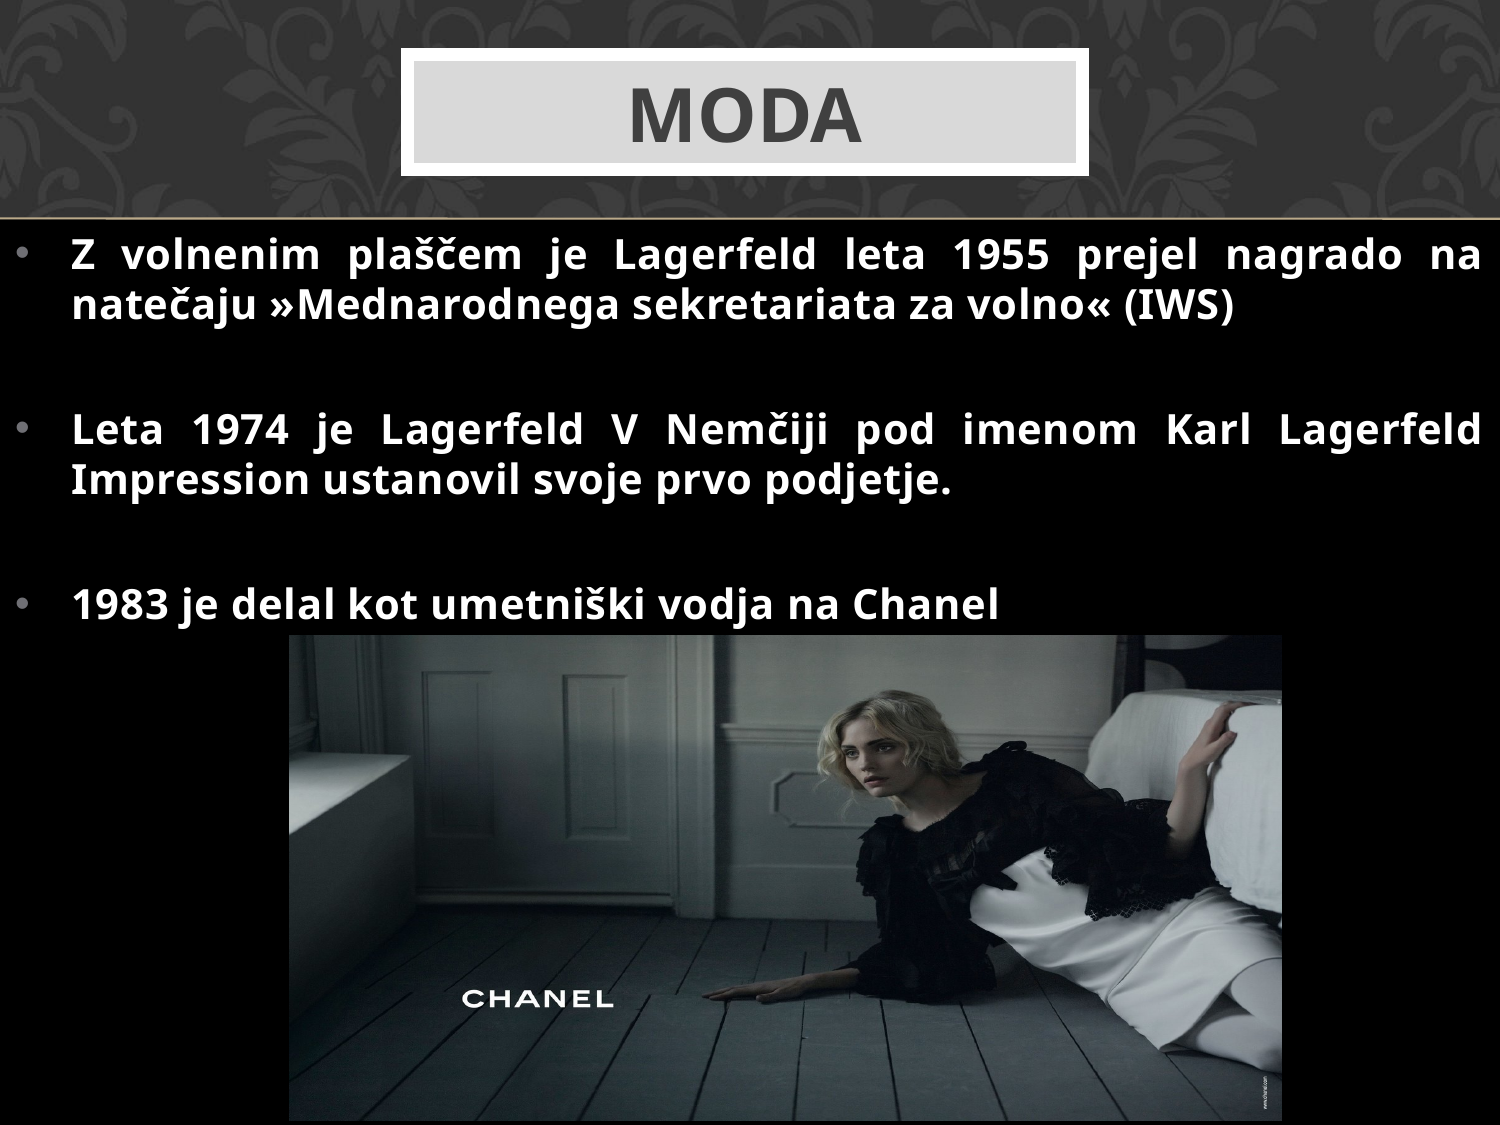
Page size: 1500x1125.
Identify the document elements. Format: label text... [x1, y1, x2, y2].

title MODA [407, 54, 1083, 170]
picture [0, 0, 1500, 217]
picture [289, 635, 1282, 1121]
list Z volnenim plaščem je Lagerfeld leta 1955 prejel nagrado na natečaju »Mednarodnega sekretariata za volno« (IWS) Leta 1974 je Lagerfeld V Nemčiji pod imenom Karl Lagerfeld Impression ustanovil svoje prvo podjetje. 1983 je delal kot umetniški vodja na Chanel [0, 220, 1500, 1125]
